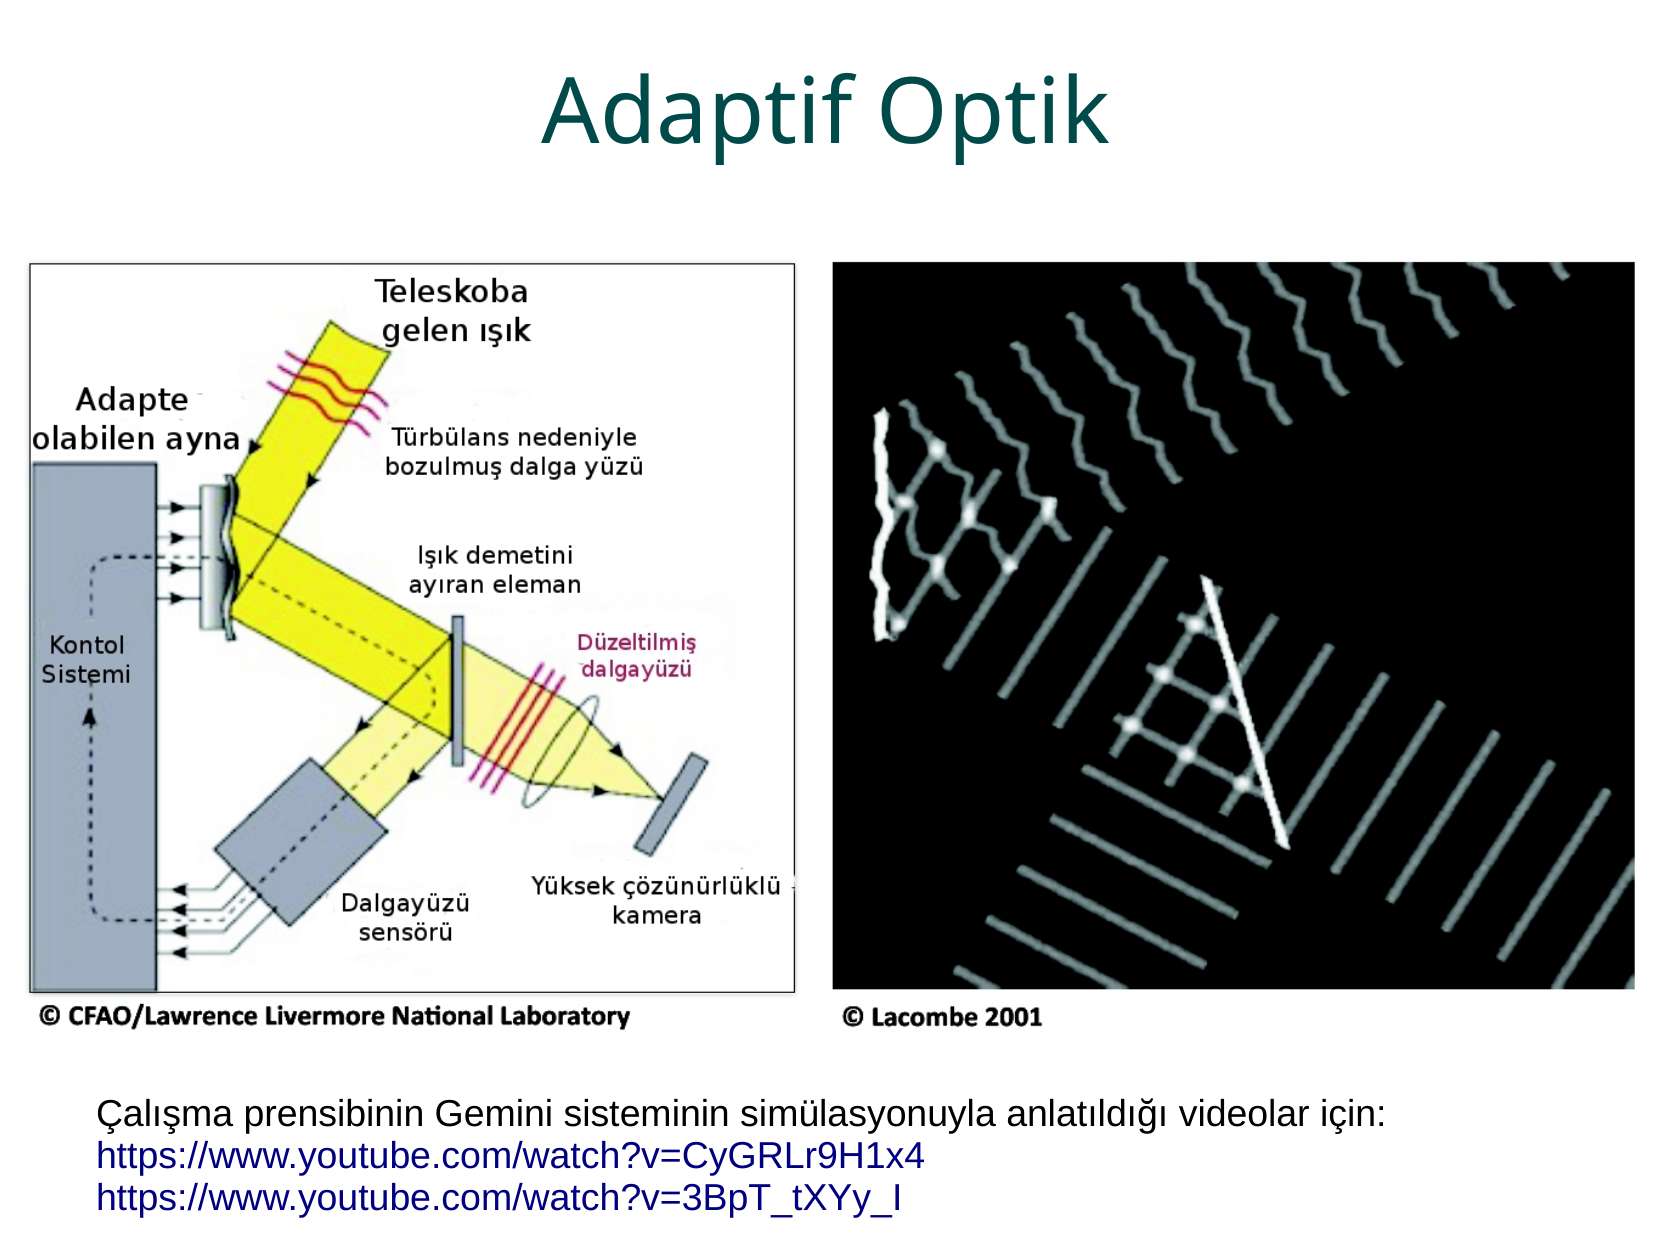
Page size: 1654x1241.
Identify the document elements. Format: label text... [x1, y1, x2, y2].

text_box Çalışma prensibinin Gemini sisteminin simülasyonuyla anlatıldığı videolar için: https://www.youtube.com/watch?v=CyGRLr9H1x4 https://www.youtube.com/watch?v=3BpT_tXYy_I [81, 1085, 1604, 1226]
picture [4, 177, 1647, 1111]
title Adaptif Optik [82, 25, 1571, 177]
